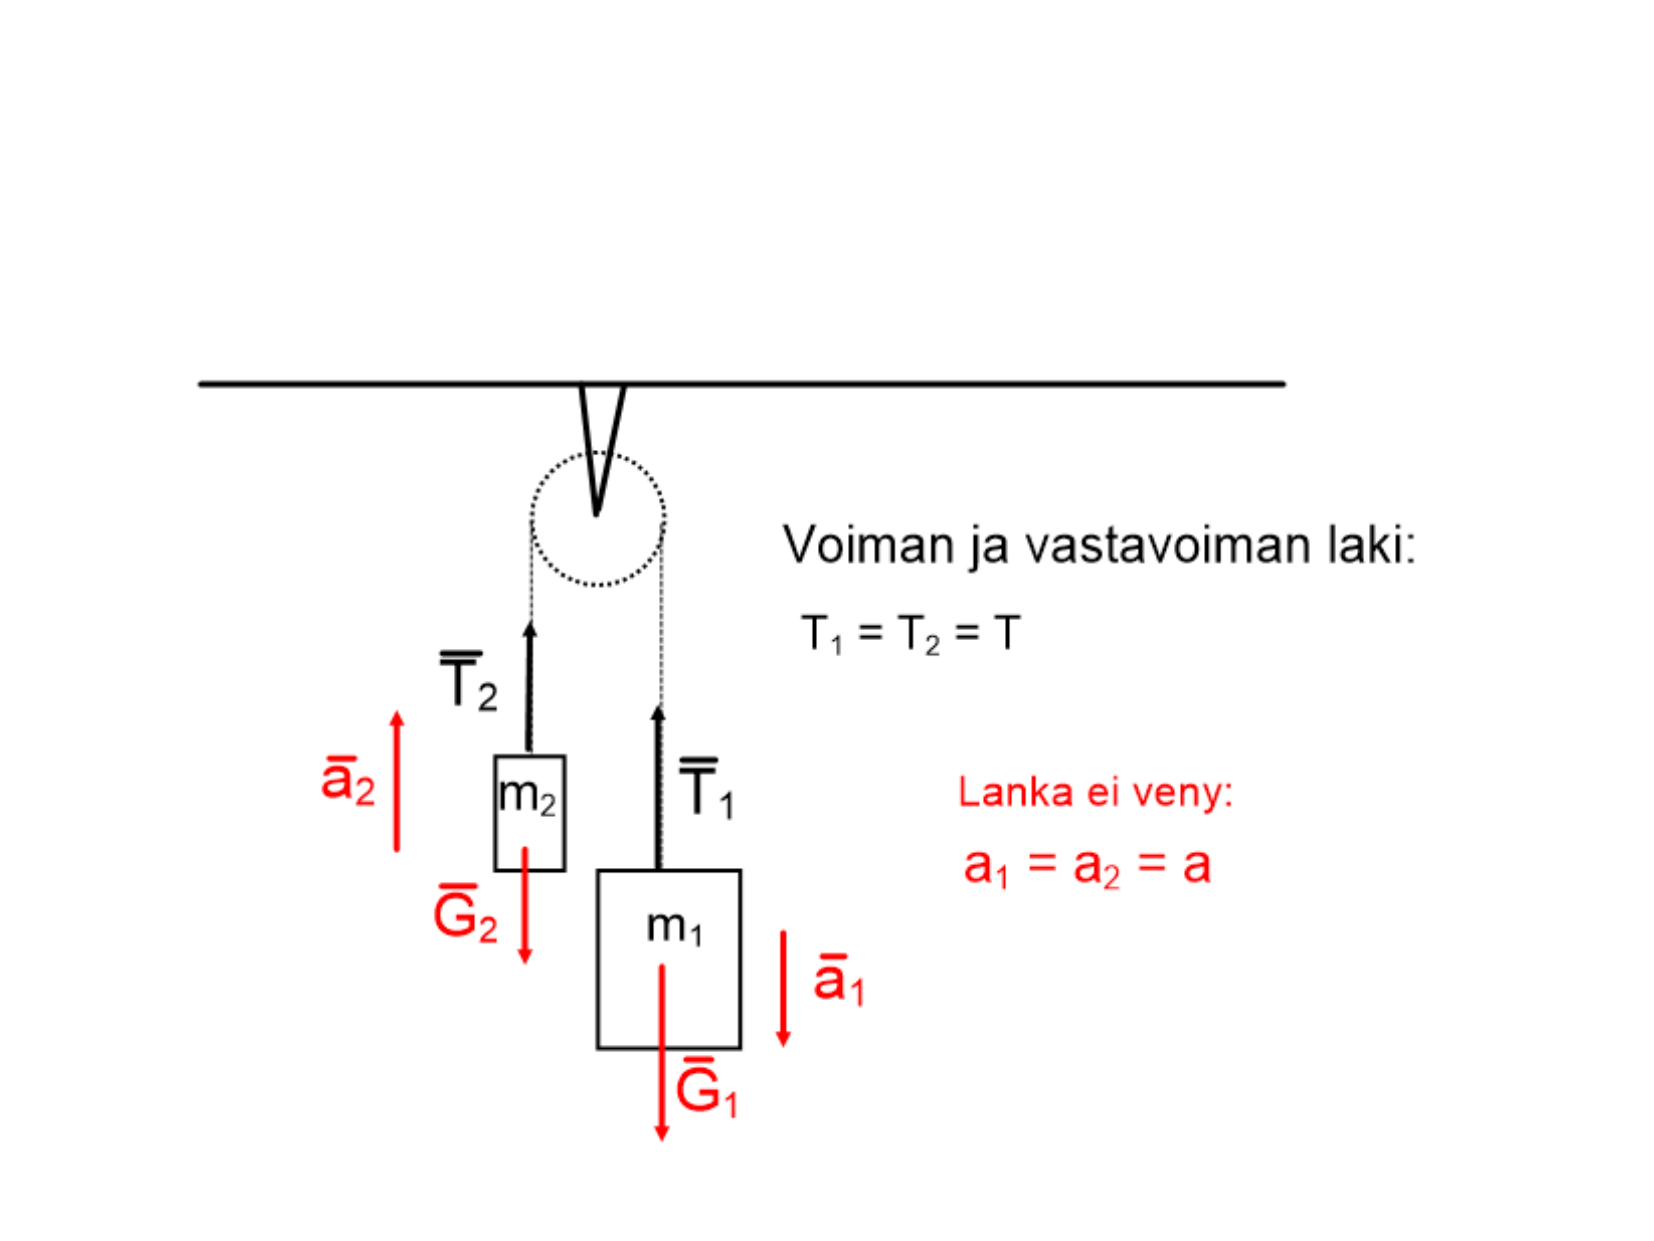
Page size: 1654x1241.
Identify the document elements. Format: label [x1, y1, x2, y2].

picture [142, 266, 1489, 1217]
